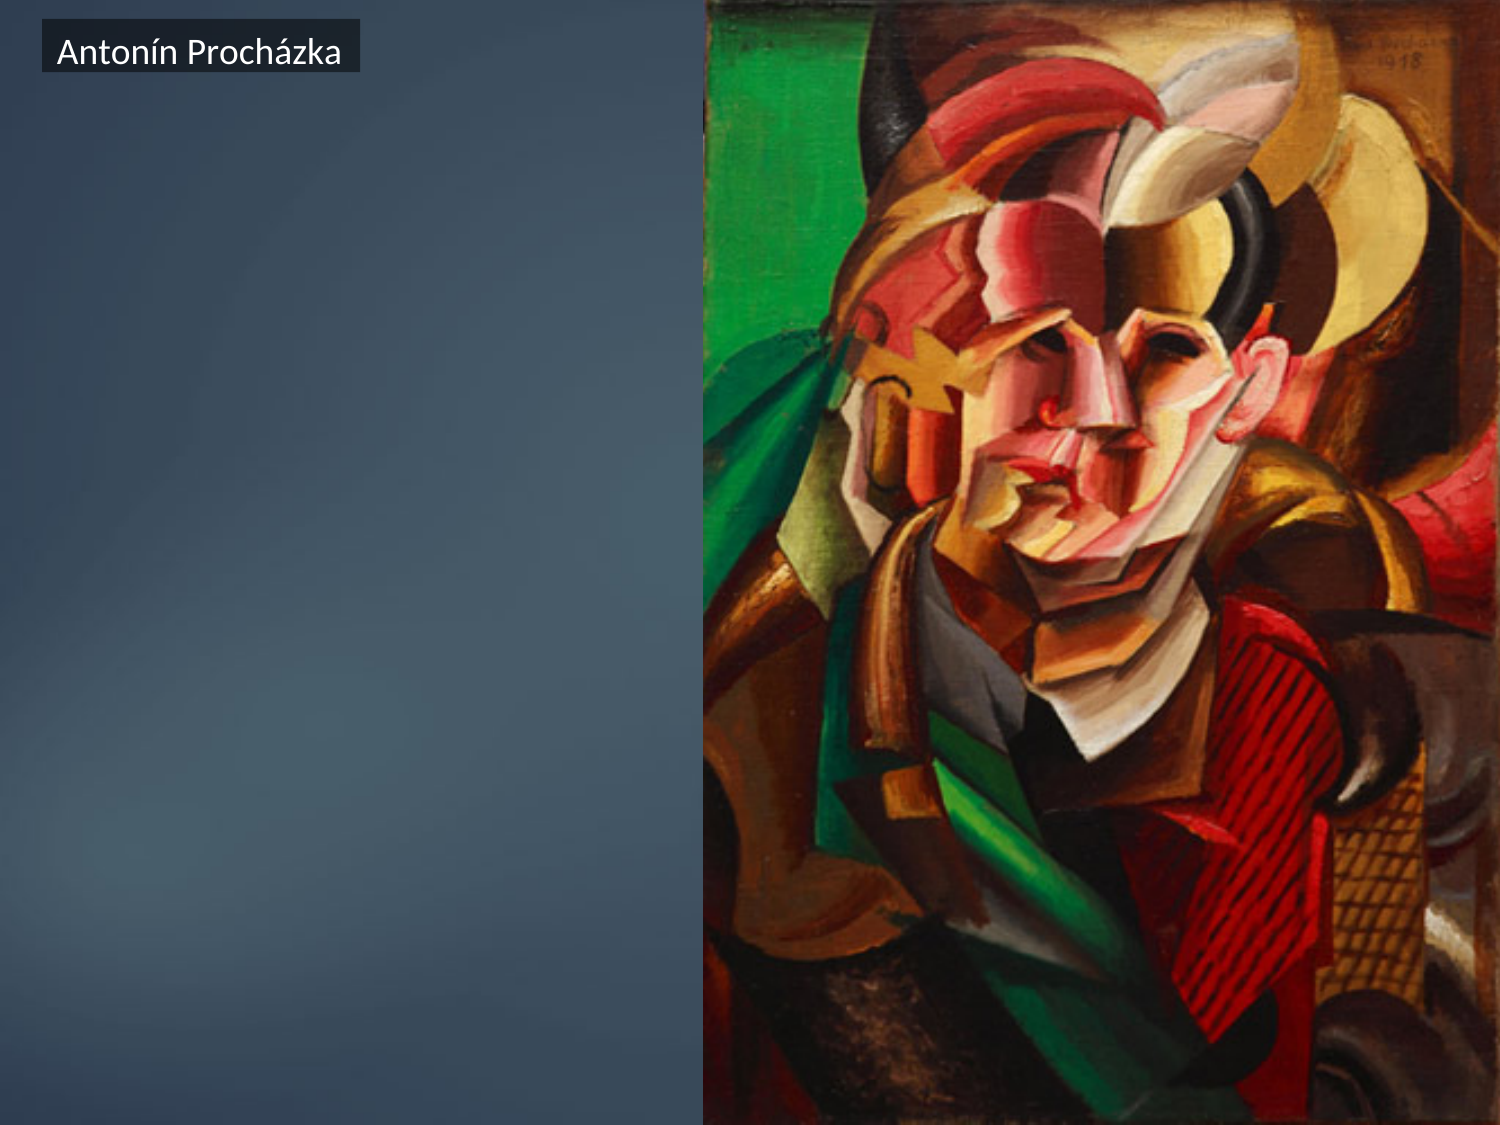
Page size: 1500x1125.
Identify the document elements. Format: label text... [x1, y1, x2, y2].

picture [0, 0, 1500, 1125]
text_box Antonín Procházka [42, 18, 467, 80]
